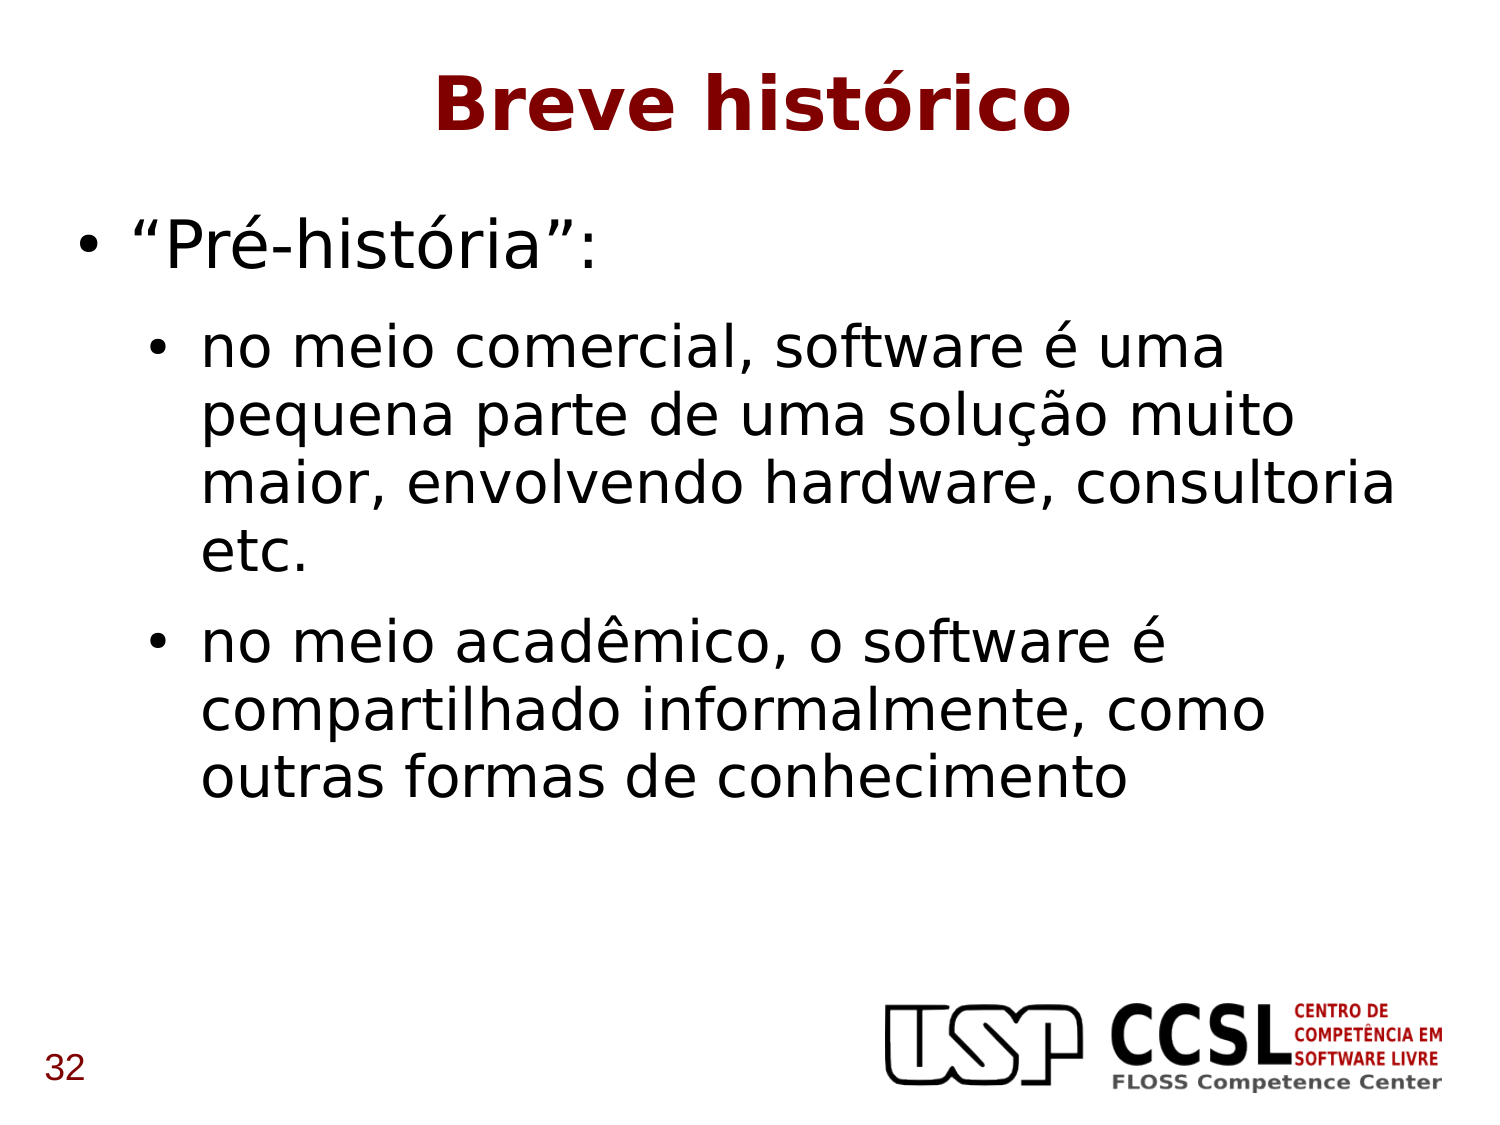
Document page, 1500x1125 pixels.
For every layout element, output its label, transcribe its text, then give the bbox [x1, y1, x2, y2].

picture [885, 1003, 1442, 1093]
list “Pré-história”: no meio comercial, software é uma pequena parte de uma solução muito maior, envolvendo hardware, consultoria etc. no meio acadêmico, o software é compartilhado informalmente, como outras formas de conhecimento [59, 206, 1447, 950]
title Breve histórico [59, 29, 1447, 180]
